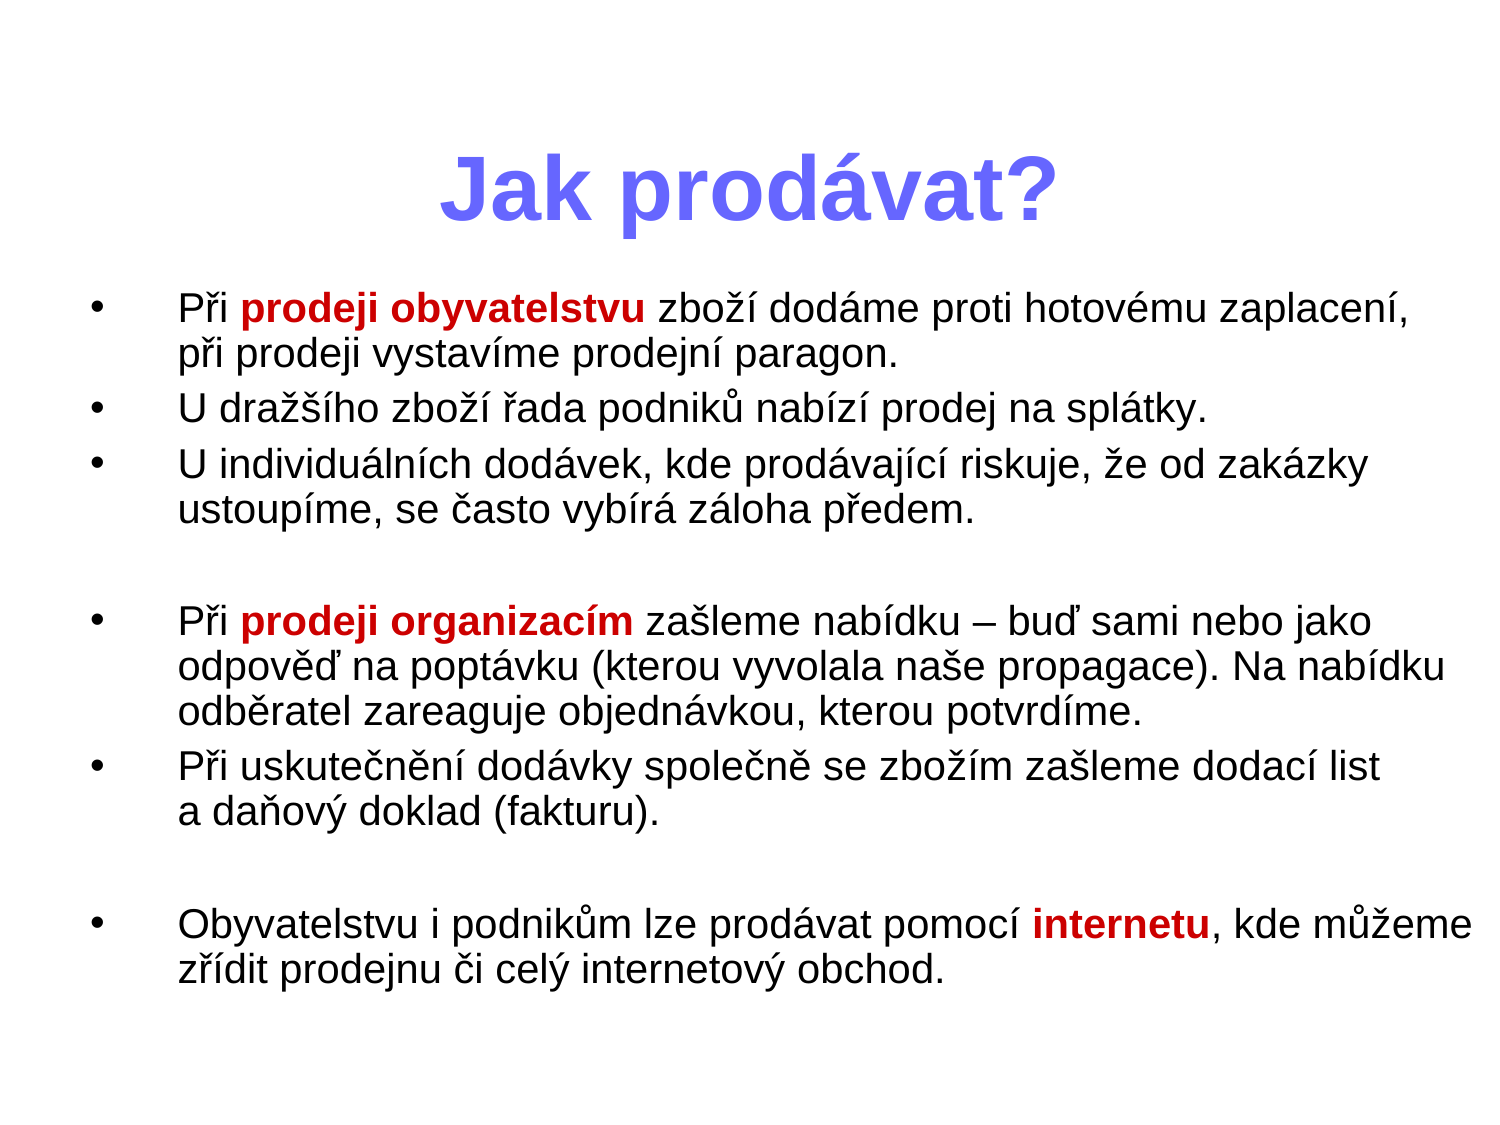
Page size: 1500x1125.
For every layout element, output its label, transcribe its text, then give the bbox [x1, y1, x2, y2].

title Jak prodávat? [75, 90, 1426, 278]
list Při prodeji obyvatelstvu zboží dodáme proti hotovému zaplacení, při prodeji vystavíme prodejní paragon. U dražšího zboží řada podniků nabízí prodej na splátky. U individuálních dodávek, kde prodávající riskuje, že od zakázky ustoupíme, se často vybírá záloha předem. Při prodeji organizacím zašleme nabídku – buď sami nebo jako odpověď na poptávku (kterou vyvolala naše propagace). Na nabídku odběratel zareaguje objednávkou, kterou potvrdíme. Při uskutečnění dodávky společně se zbožím zašleme dodací list a daňový doklad (fakturu). Obyvatelstvu i podnikům lze prodávat pomocí internetu, kde můžeme zřídit prodejnu či celý internetový obchod. [0, 278, 1500, 1059]
